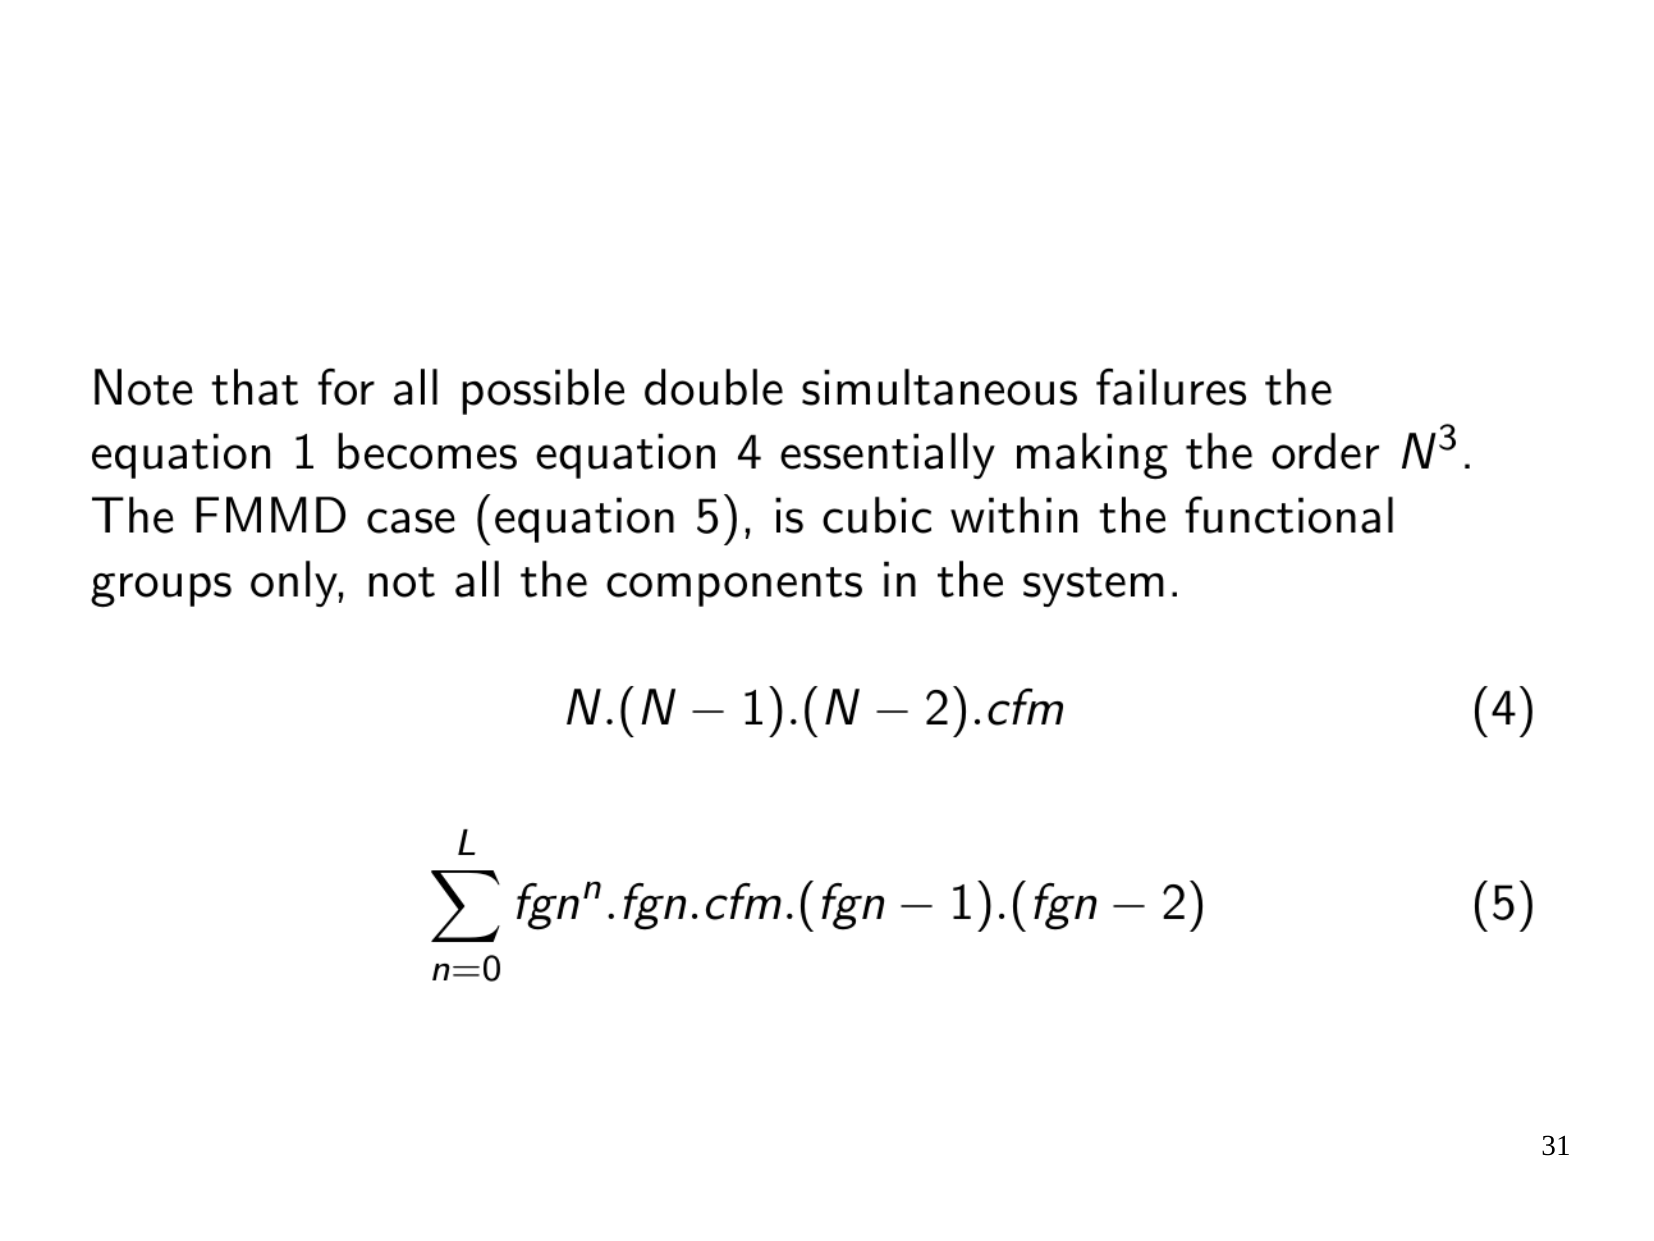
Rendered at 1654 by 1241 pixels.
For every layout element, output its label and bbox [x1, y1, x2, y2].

picture [82, 365, 1571, 1034]
